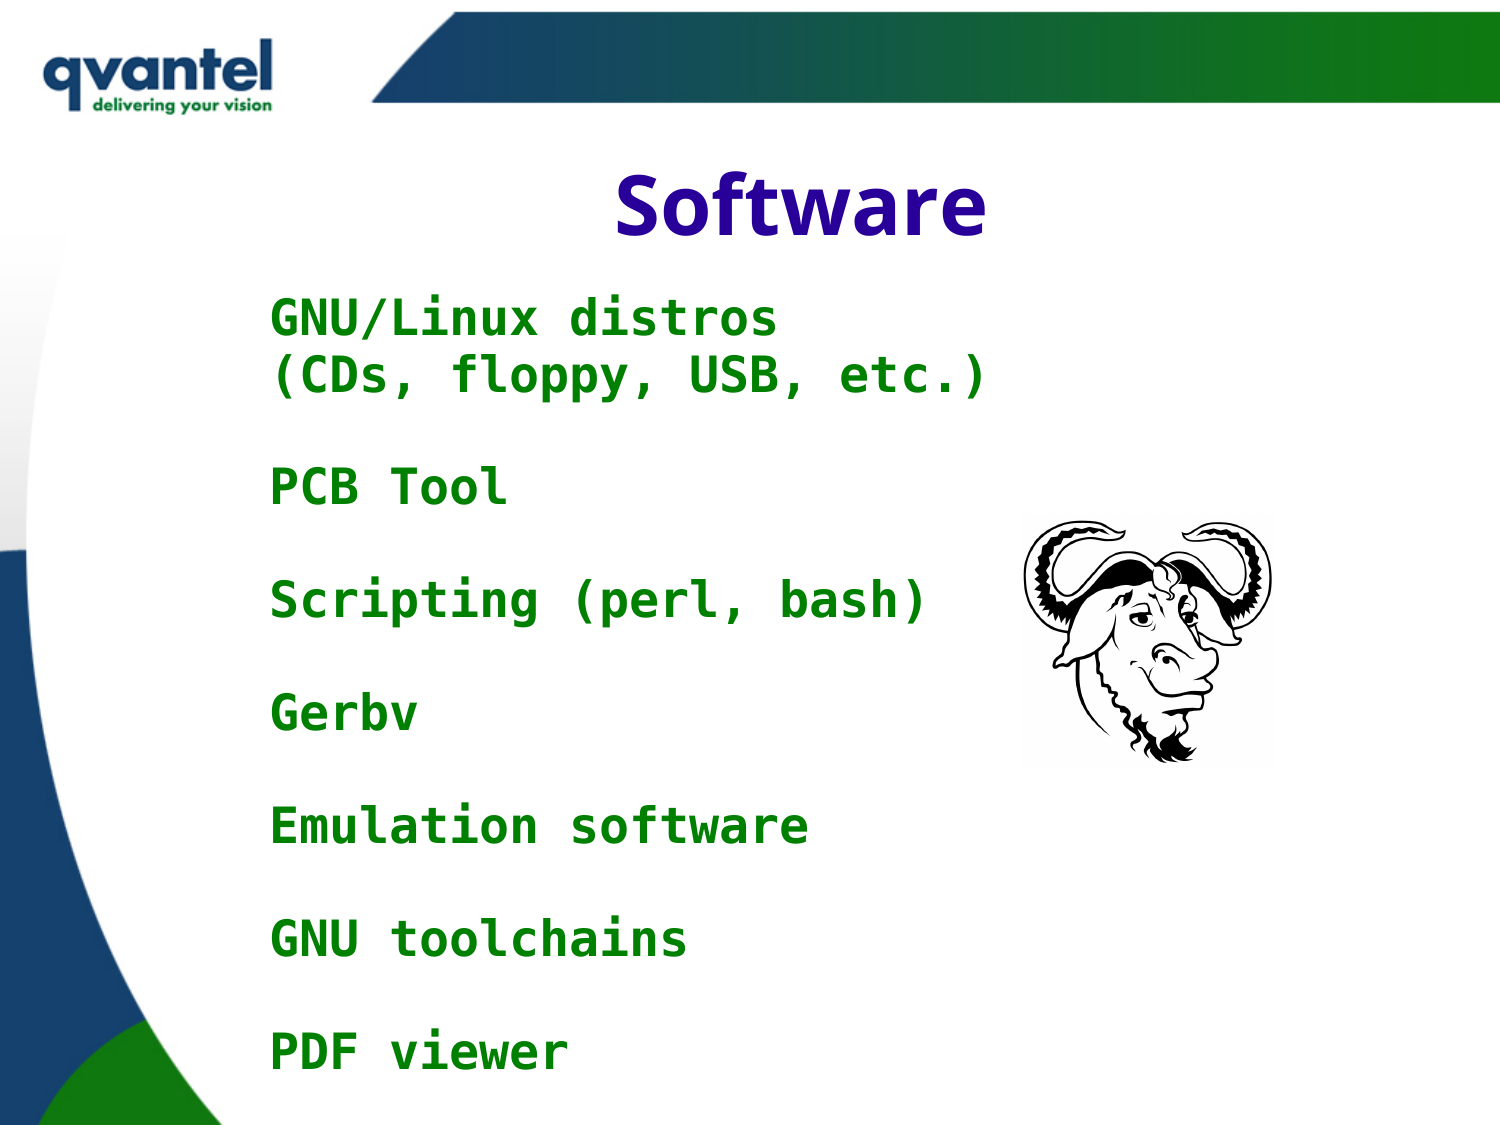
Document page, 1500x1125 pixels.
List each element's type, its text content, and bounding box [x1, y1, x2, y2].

picture [0, 0, 1500, 1125]
text_box GNU/Linux distros (CDs, floppy, USB, etc.) PCB Tool Scripting (perl, bash) Gerbv Emulation software GNU toolchains PDF viewer [225, 224, 1463, 1089]
text_box Software [600, 140, 1088, 263]
